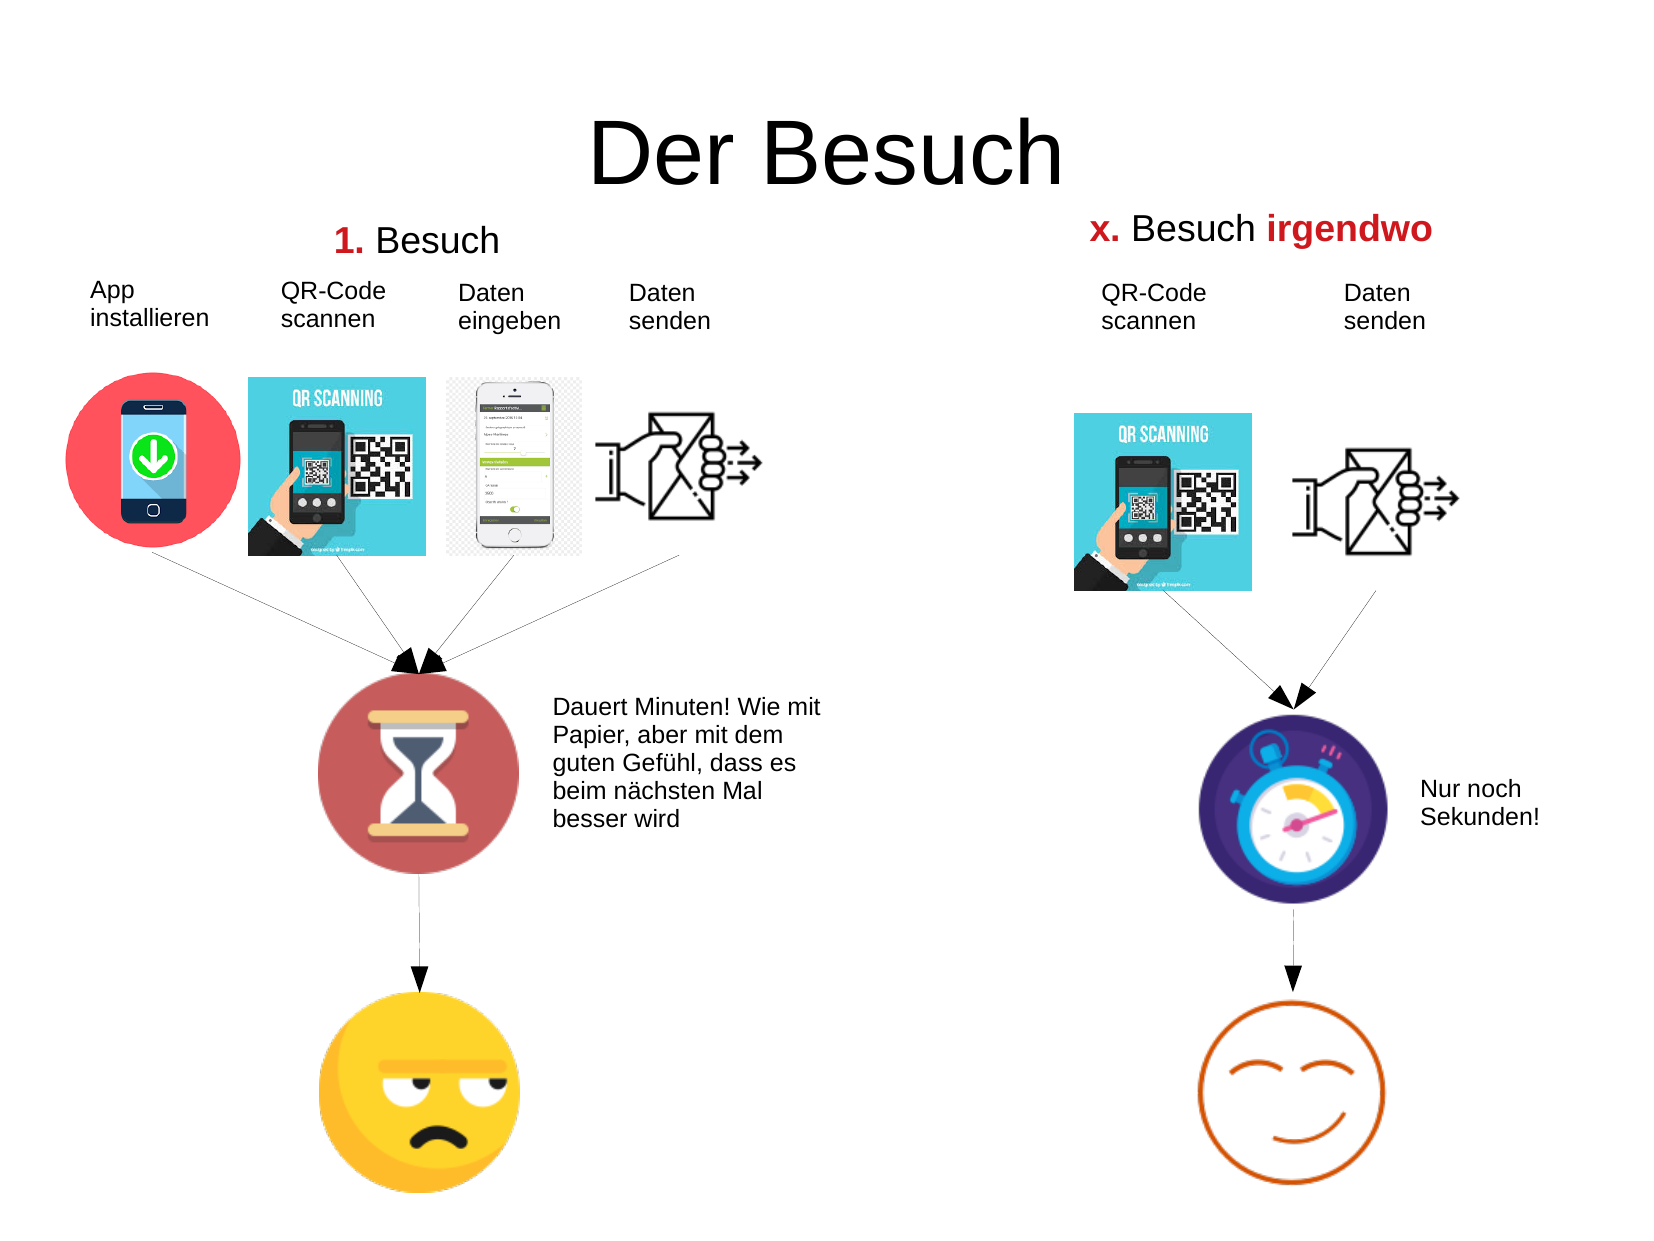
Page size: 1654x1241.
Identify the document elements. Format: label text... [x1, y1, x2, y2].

text_box Nur noch Sekunden! [1405, 767, 1571, 839]
text_box Daten senden [1329, 271, 1465, 343]
text_box x. Besuch irgendwo [1074, 199, 1449, 257]
text_box 1. Besuch [318, 212, 516, 270]
text_box Daten eingeben [443, 271, 579, 343]
text_box Dauert Minuten! Wie mit Papier, aber mit dem guten Gefühl, dass es beim nächsten Mal besser wird [537, 685, 839, 863]
text_box QR-Code scannen [266, 269, 402, 341]
picture [319, 992, 520, 1193]
picture [1192, 992, 1393, 1193]
text_box QR-Code scannen [1086, 271, 1223, 343]
text_box App installieren [75, 268, 225, 340]
picture [1074, 413, 1252, 591]
picture [590, 377, 768, 556]
title Der Besuch [82, 49, 1571, 257]
text_box Daten senden [614, 271, 750, 343]
picture [59, 366, 246, 553]
picture [1193, 709, 1394, 910]
picture [446, 377, 582, 556]
picture [1287, 413, 1465, 591]
picture [318, 673, 519, 875]
picture [248, 377, 426, 556]
